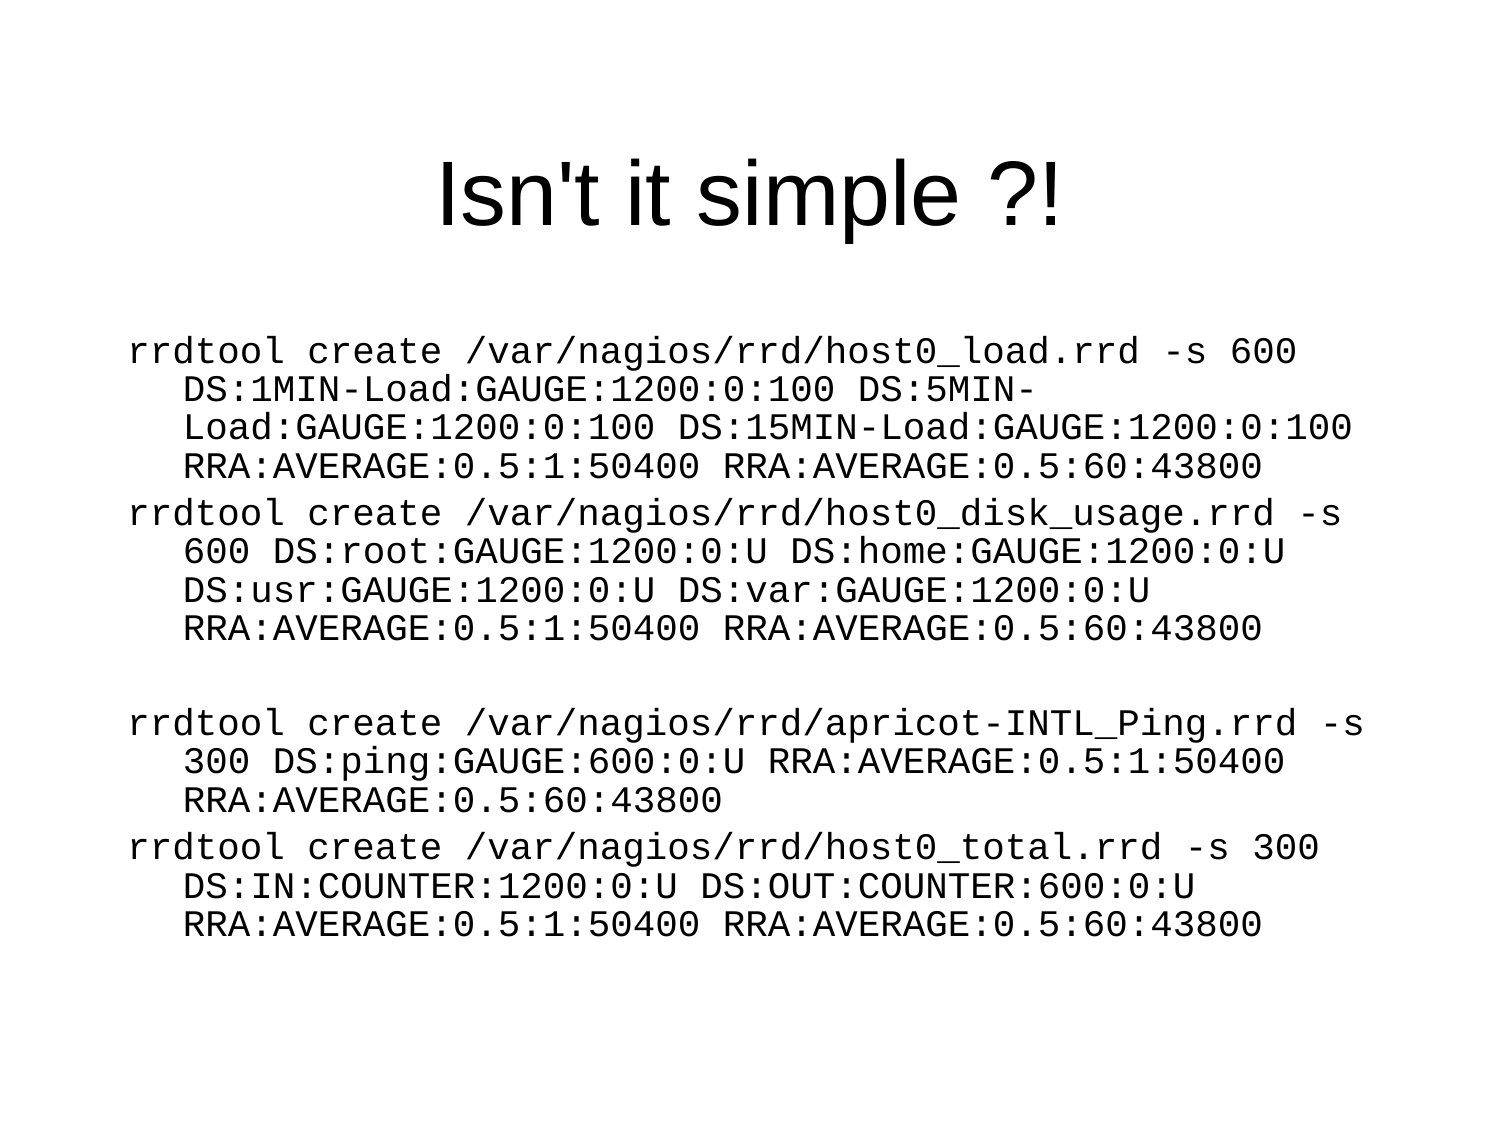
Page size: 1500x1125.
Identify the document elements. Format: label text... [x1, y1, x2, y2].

list rrdtool create /var/nagios/rrd/host0_load.rrd -s 600 DS:1MIN-Load:GAUGE:1200:0:100 DS:5MIN-Load:GAUGE:1200:0:100 DS:15MIN-Load:GAUGE:1200:0:100 RRA:AVERAGE:0.5:1:50400 RRA:AVERAGE:0.5:60:43800 rrdtool create /var/nagios/rrd/host0_disk_usage.rrd -s 600 DS:root:GAUGE:1200:0:U DS:home:GAUGE:1200:0:U DS:usr:GAUGE:1200:0:U DS:var:GAUGE:1200:0:U RRA:AVERAGE:0.5:1:50400 RRA:AVERAGE:0.5:60:43800 rrdtool create /var/nagios/rrd/apricot-INTL_Ping.rrd -s 300 DS:ping:GAUGE:600:0:U RRA:AVERAGE:0.5:1:50400 RRA:AVERAGE:0.5:60:43800 rrdtool create /var/nagios/rrd/host0_total.rrd -s 300 DS:IN:COUNTER:1200:0:U DS:OUT:COUNTER:600:0:U RRA:AVERAGE:0.5:1:50400 RRA:AVERAGE:0.5:60:43800 [112, 324, 1388, 1001]
title Isn't it simple ?! [112, 99, 1388, 288]
